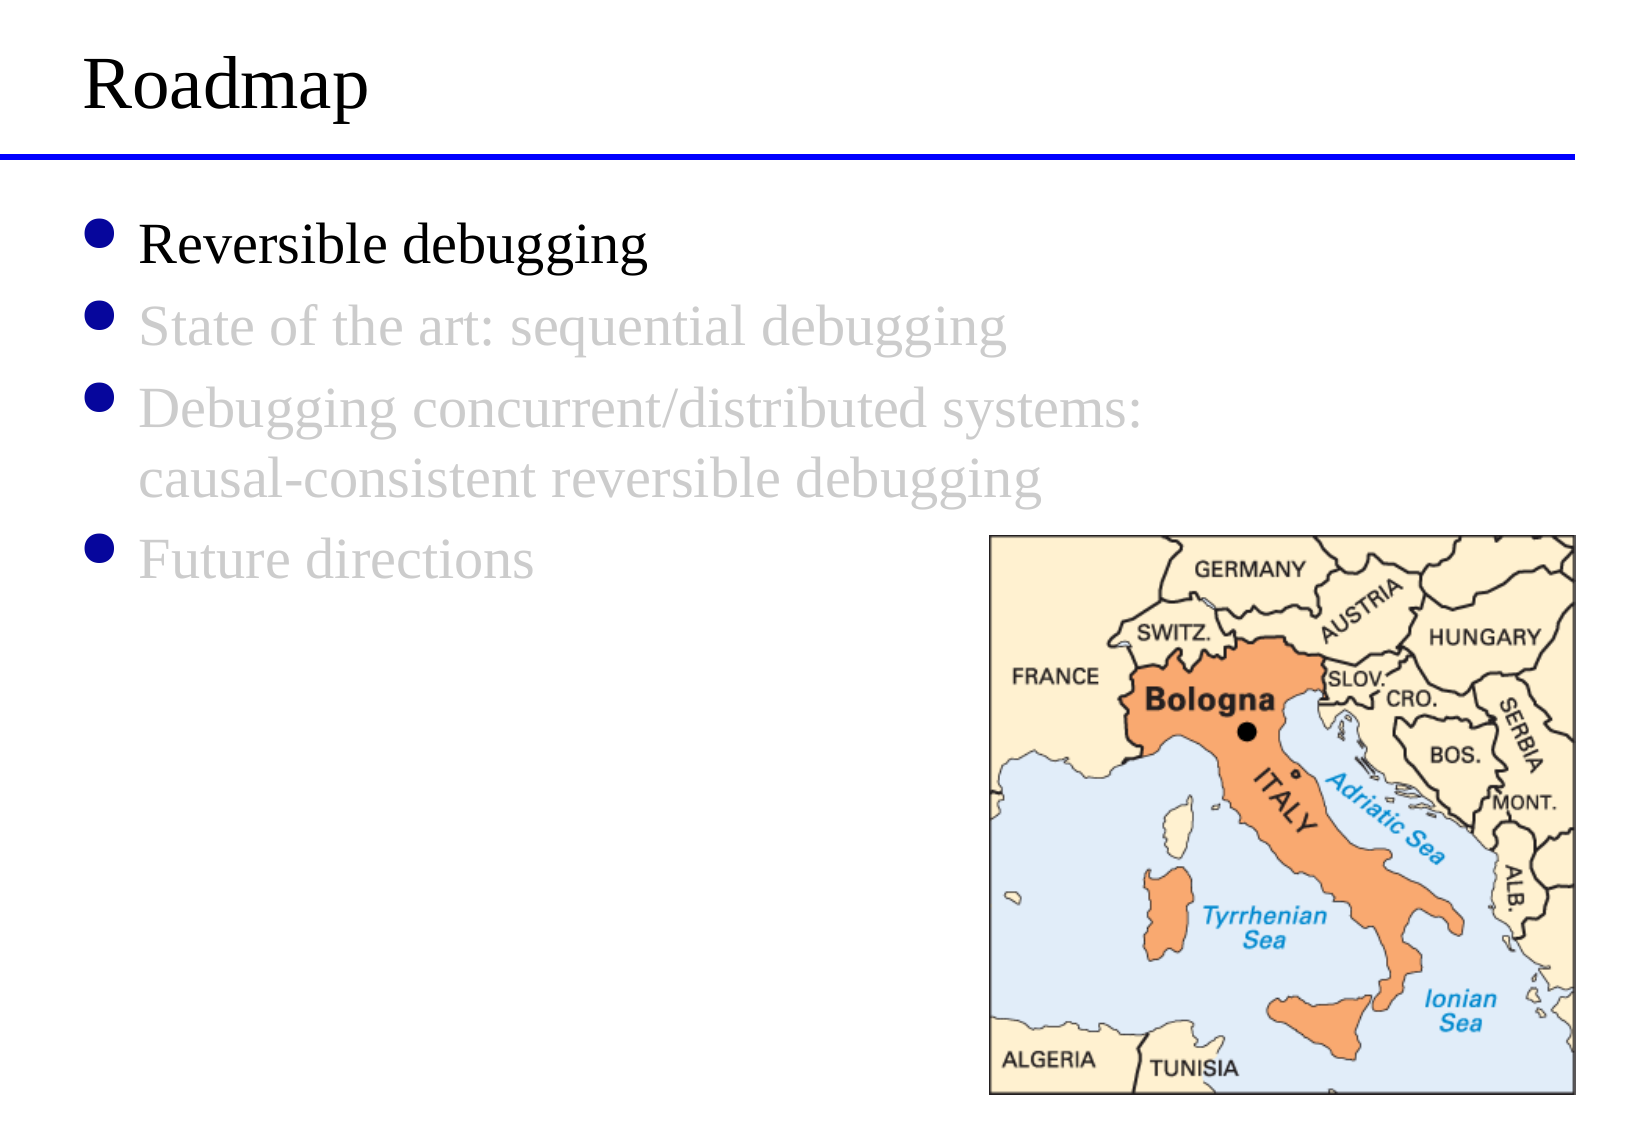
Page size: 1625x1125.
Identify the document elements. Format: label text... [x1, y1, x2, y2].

picture [989, 535, 1576, 1096]
list Reversible debugging State of the art: sequential debugging Debugging concurrent/distributed systems: causal-consistent reversible debugging Future directions [67, 198, 1478, 1061]
title Roadmap [67, 27, 1544, 131]
